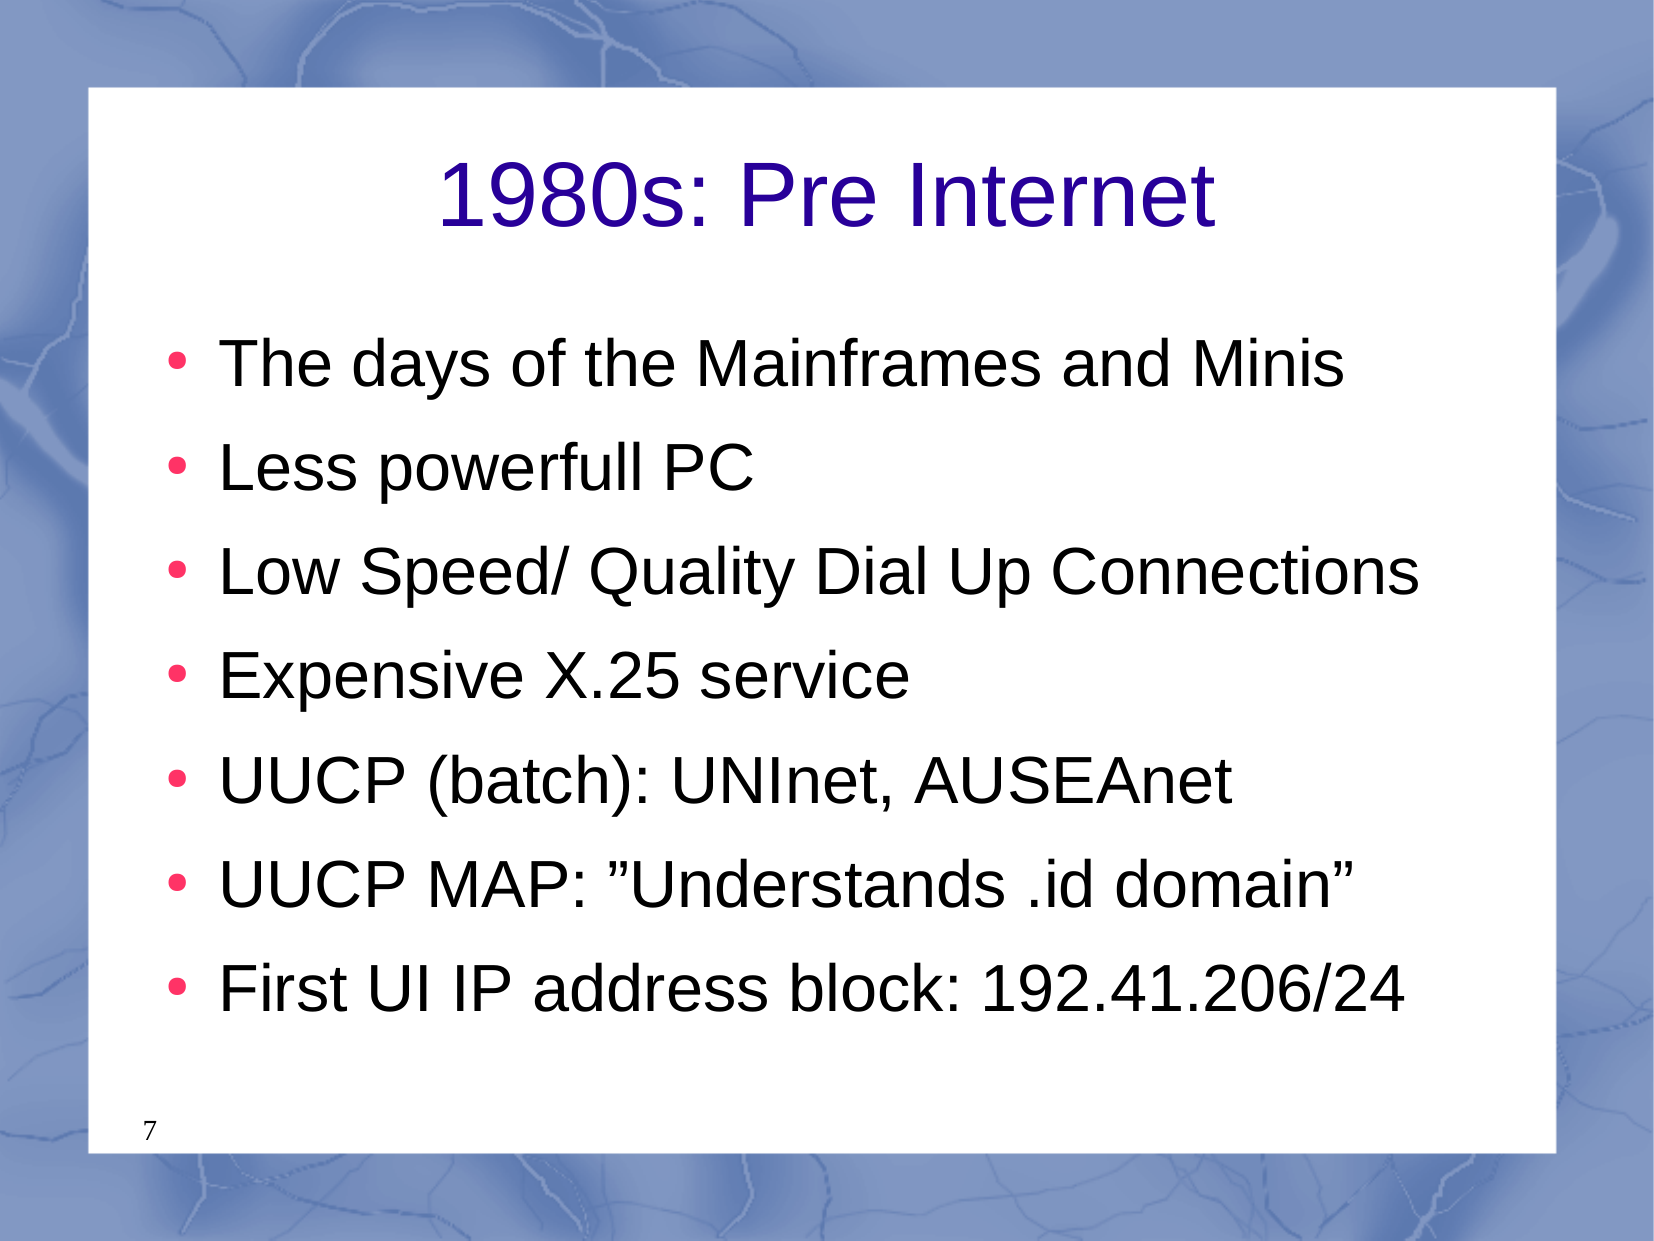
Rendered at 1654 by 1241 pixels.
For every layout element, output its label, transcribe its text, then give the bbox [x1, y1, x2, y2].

title 1980s: Pre Internet [118, 98, 1536, 291]
list The days of the Mainframes and Minis Less powerfull PC Low Speed/ Quality Dial Up Connections Expensive X.25 service UUCP (batch): UNInet, AUSEAnet UUCP MAP: ”Understands .id domain” First UI IP address block: 192.41.206/24 [147, 325, 1506, 1130]
picture [0, 0, 1654, 1241]
